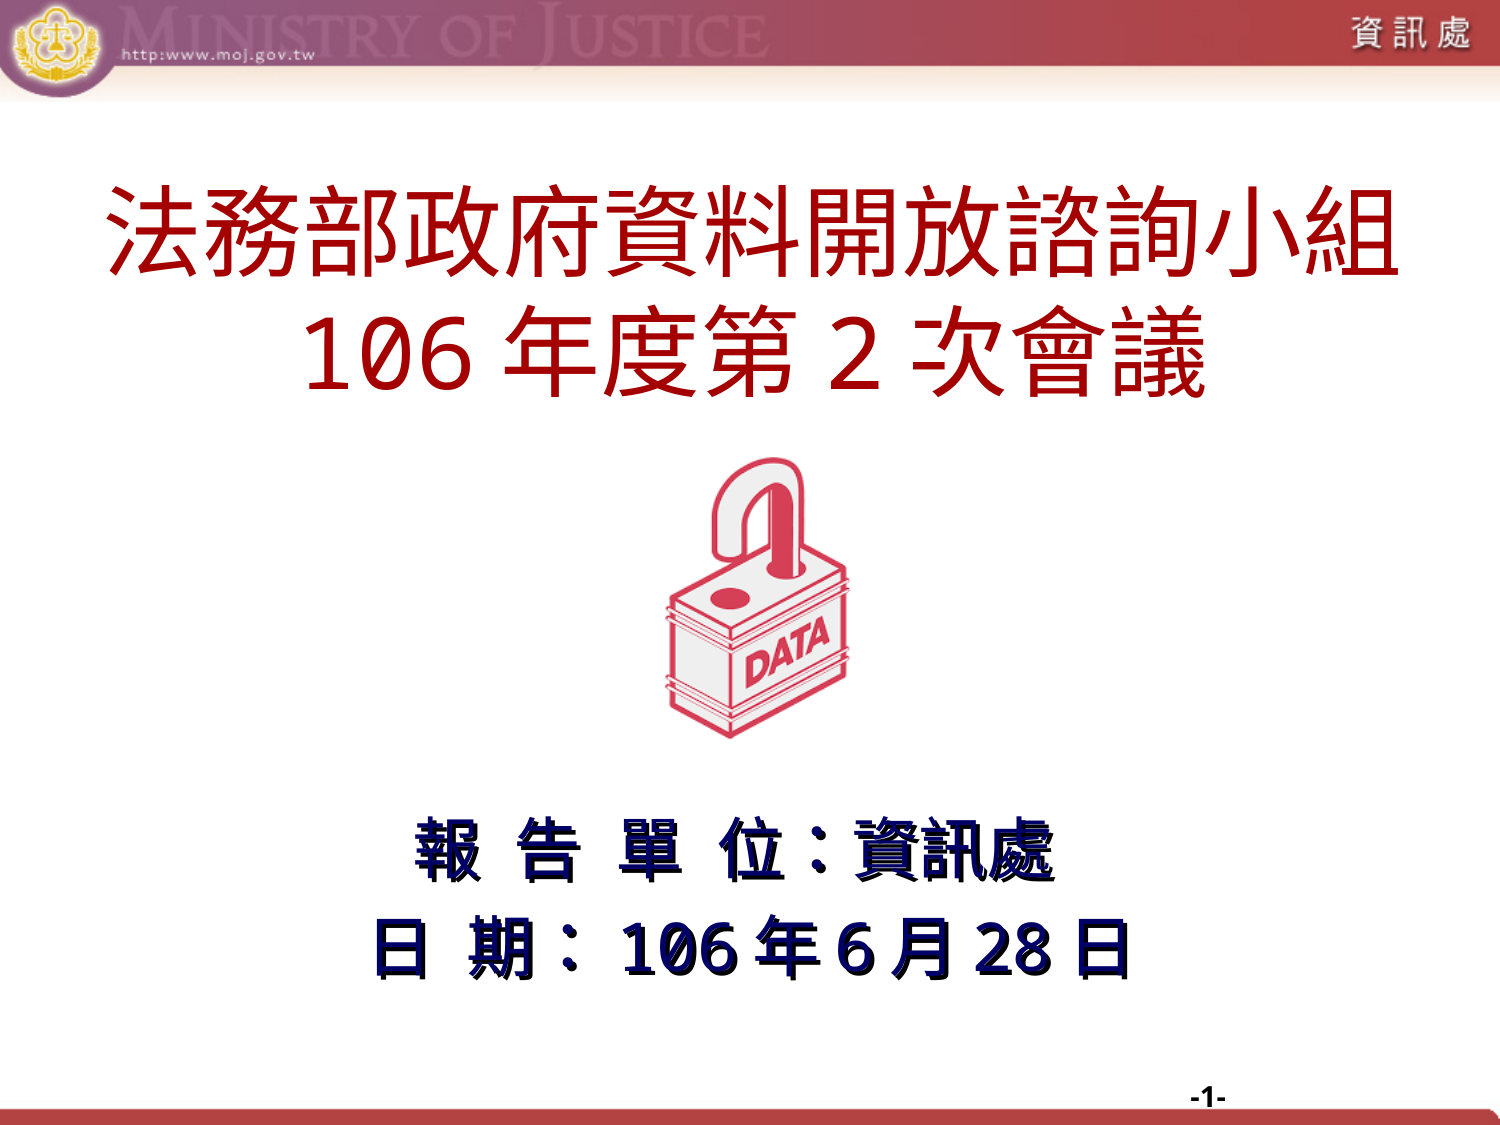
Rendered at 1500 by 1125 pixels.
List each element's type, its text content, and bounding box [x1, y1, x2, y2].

text_box 法務部政府資料開放諮詢小組 106年度第2次會議 [44, 162, 1461, 417]
list 報 告 單 位：資訊處 日 期：106年6月28日 [159, 798, 1341, 995]
picture [608, 444, 908, 744]
text_box -1- [1175, 1070, 1488, 1109]
